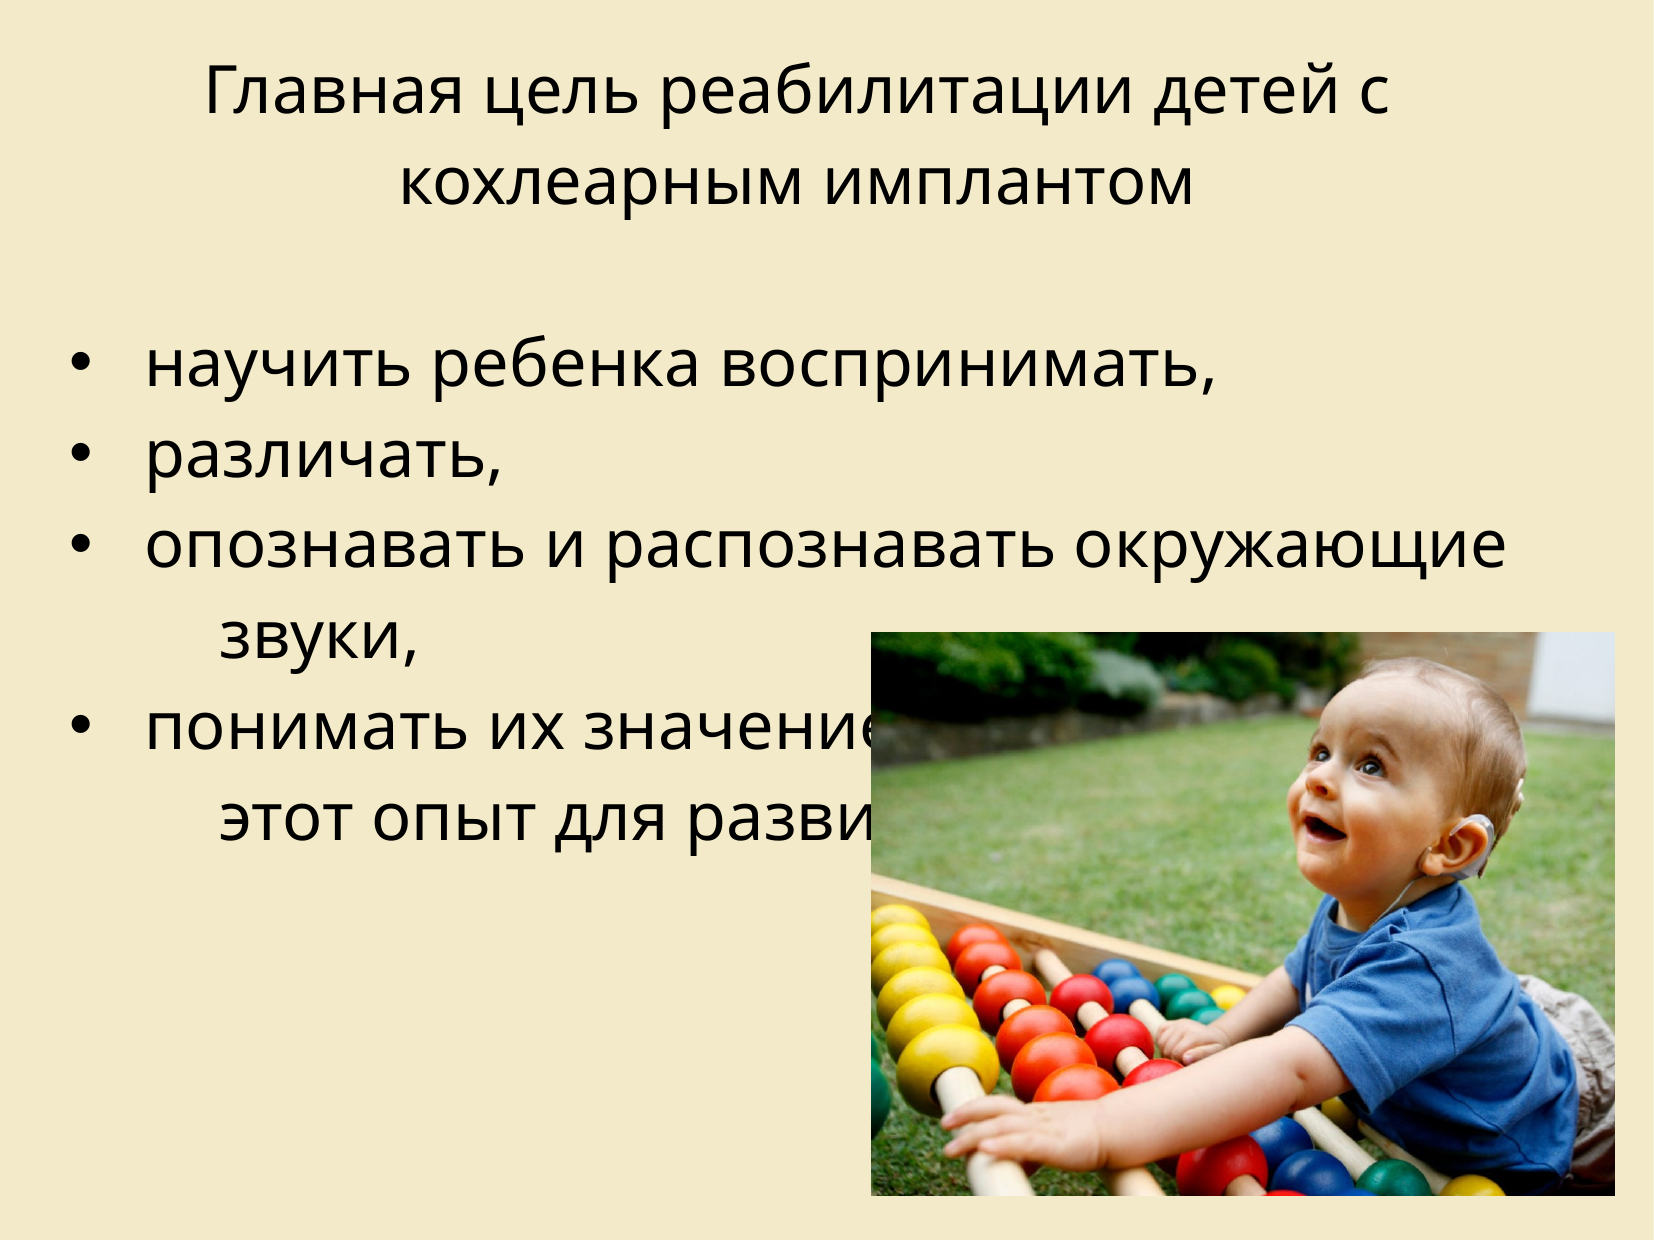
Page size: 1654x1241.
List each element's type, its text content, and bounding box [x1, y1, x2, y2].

picture [871, 632, 1615, 1196]
text_box Главная цель реабилитации детей с кохлеарным имплантом научить ребенка воспринимать, различать, опознавать и распознавать окружающие звуки, понимать их значение и использовать этот опыт для развития речи. [54, 35, 1541, 867]
